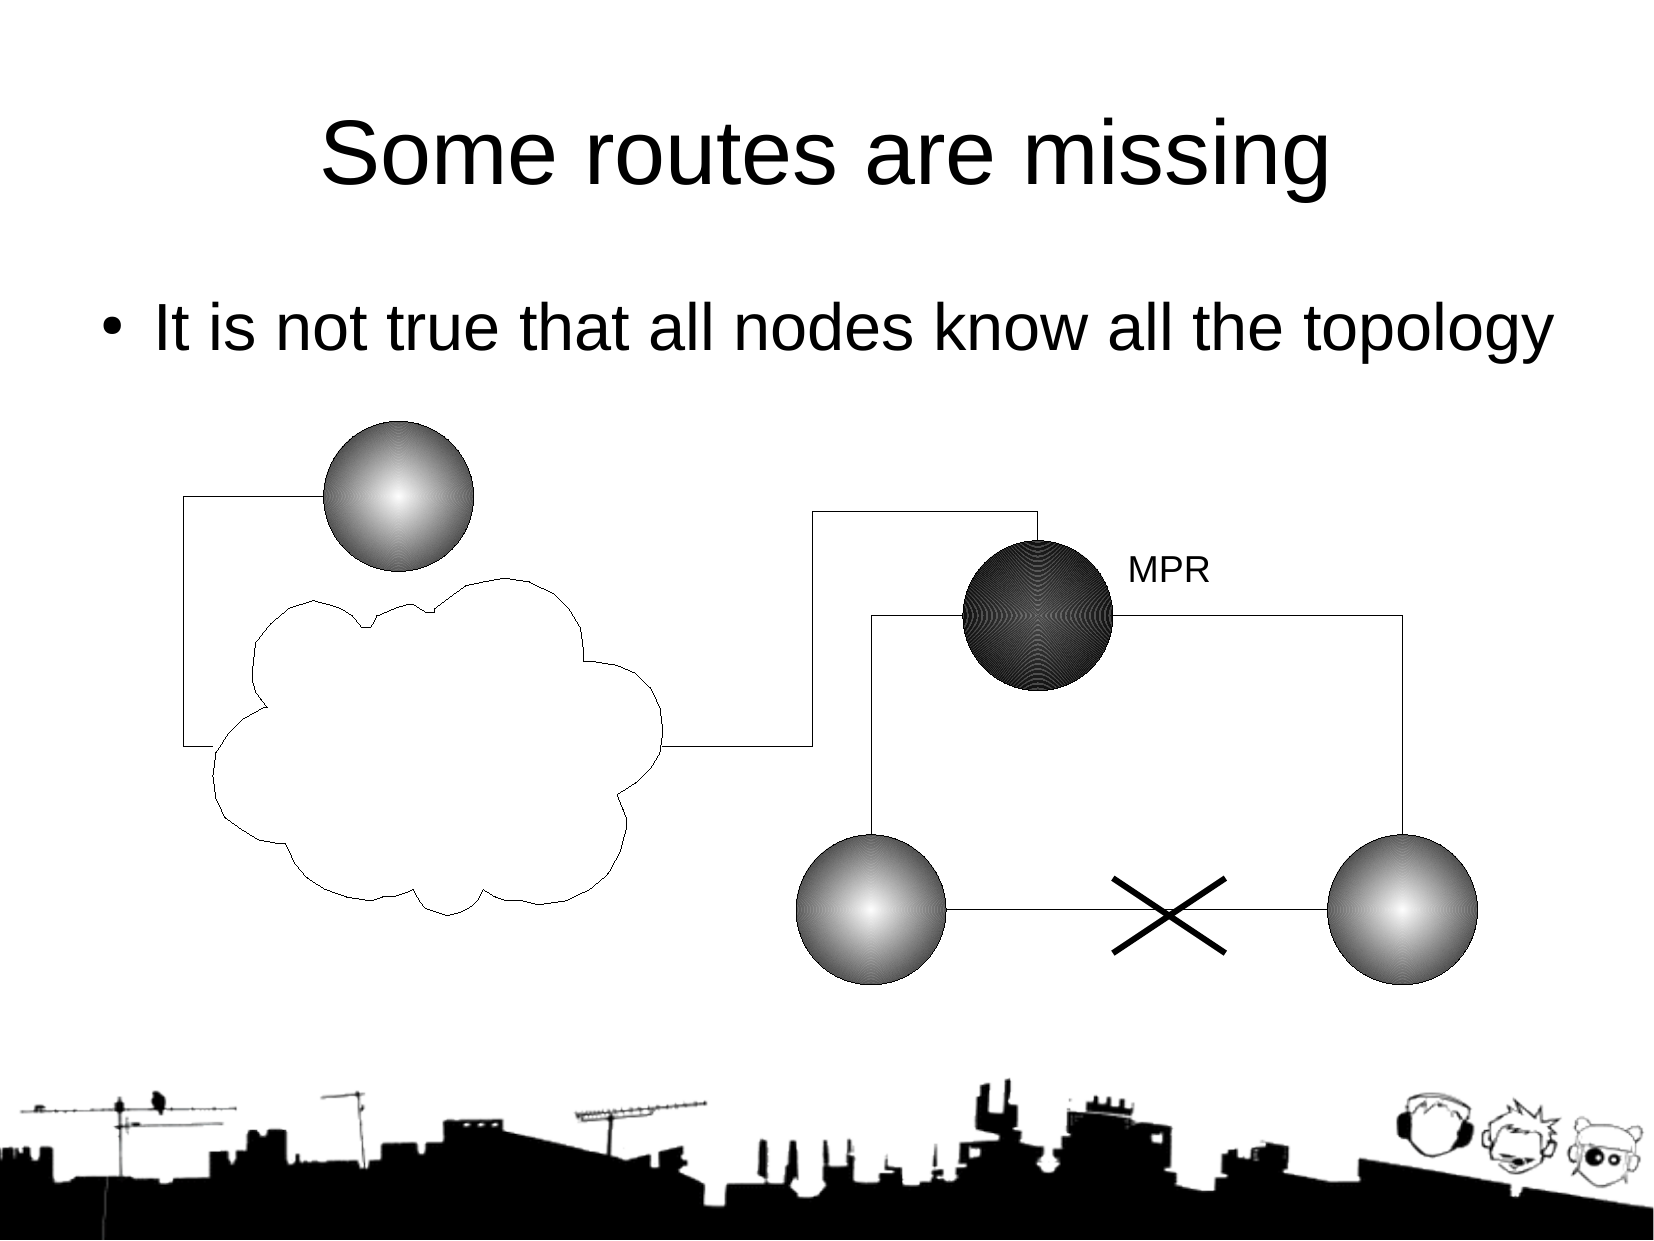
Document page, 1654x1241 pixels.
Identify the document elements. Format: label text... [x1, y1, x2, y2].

list It is not true that all nodes know all the topology [82, 290, 1571, 1094]
text_box [1327, 834, 1478, 985]
text_box [962, 540, 1113, 691]
picture [0, 1077, 1654, 1240]
text_box [796, 834, 947, 985]
text_box MPR [1112, 540, 1226, 602]
text_box [323, 421, 474, 572]
title Some routes are missing [82, 56, 1571, 250]
